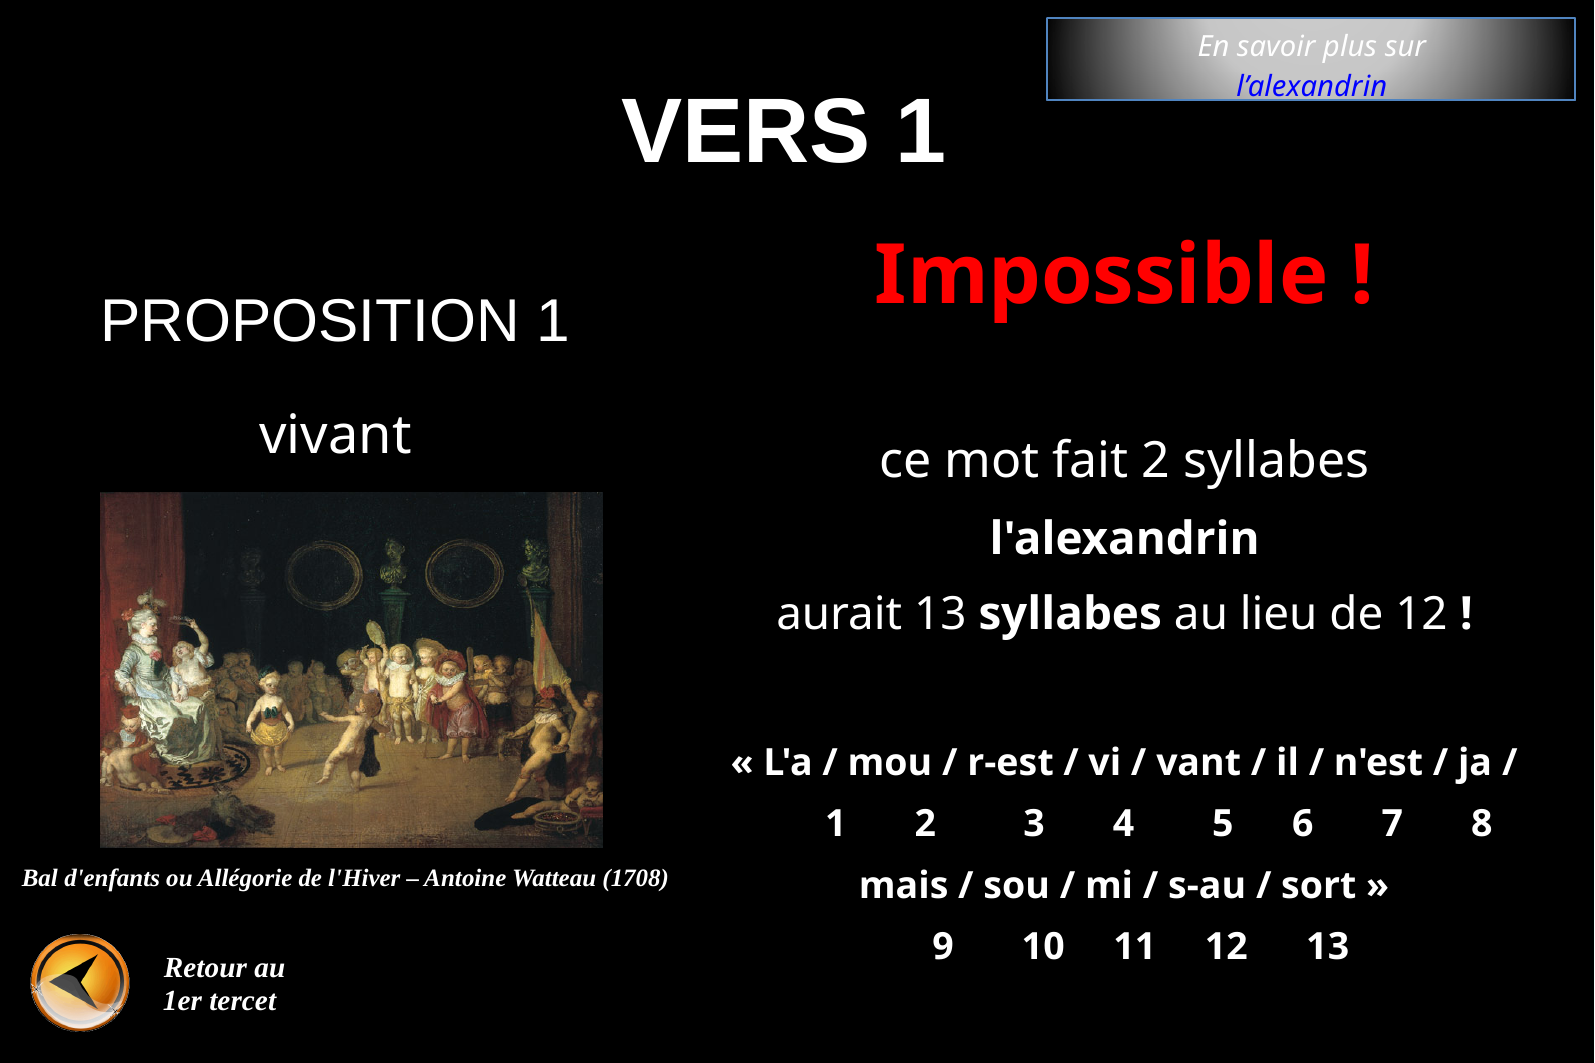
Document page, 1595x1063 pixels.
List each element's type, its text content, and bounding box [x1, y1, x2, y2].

list Impossible ! ce mot fait 2 syllabes l'alexandrin aurait 13 syllabes au lieu de 12 ! « L'a / mou / r-est / vi / vant / il / n'est / ja / 1 2 3 4 5 6 7 8 mais / sou / mi / s-au / sort » 9 10 11 12 13 [683, 207, 1566, 997]
text_box En savoir plus sur l’alexandrin [1048, 17, 1576, 113]
picture [100, 492, 603, 848]
title VERS 1 [79, 42, 1515, 220]
list PROPOSITION 1 vivant [0, 196, 655, 899]
picture [29, 932, 131, 1034]
text_box Retour au 1er tercet [131, 944, 308, 1025]
picture [1038, 13, 1585, 112]
text_box Bal d'enfants ou Allégorie de l'Hiver – Antoine Watteau (1708) [7, 856, 768, 900]
